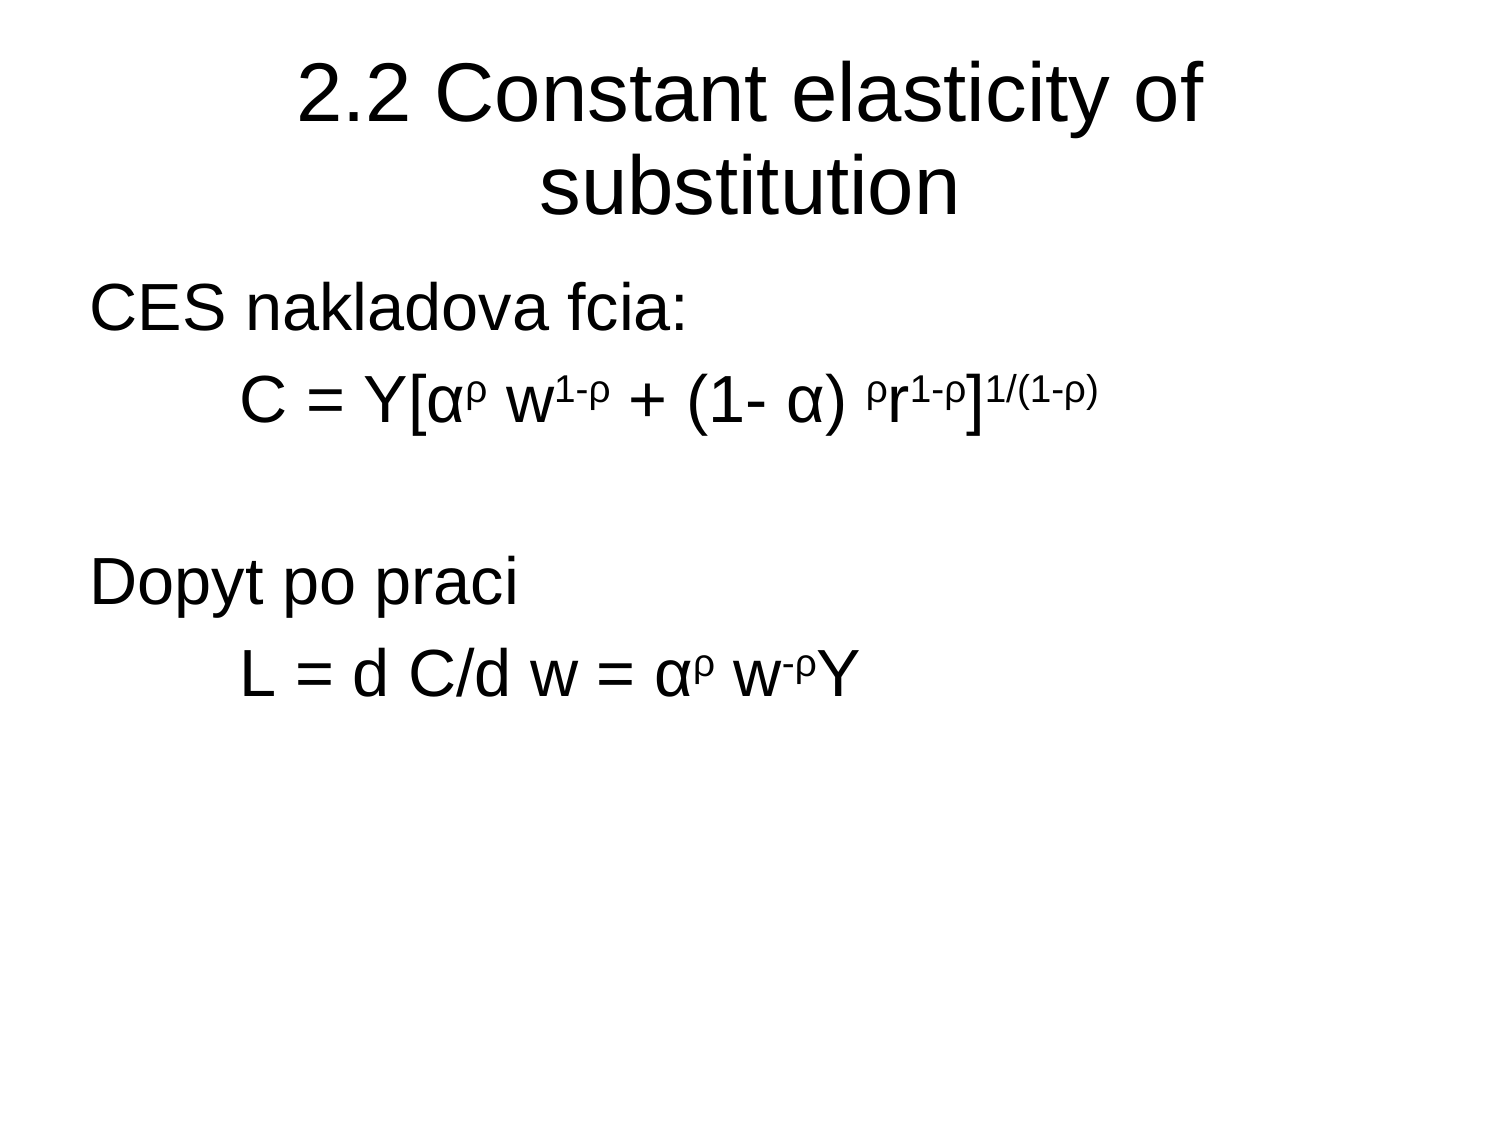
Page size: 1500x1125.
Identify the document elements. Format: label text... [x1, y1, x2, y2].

list CES nakladova fcia: C = Y[αρ w1-ρ + (1- α) ρr1-ρ]1/(1-ρ) Dopyt po praci L = d C/d w = αρ w-ρY [75, 262, 1426, 1006]
title 2.2 Constant elasticity of substitution [75, 31, 1426, 247]
